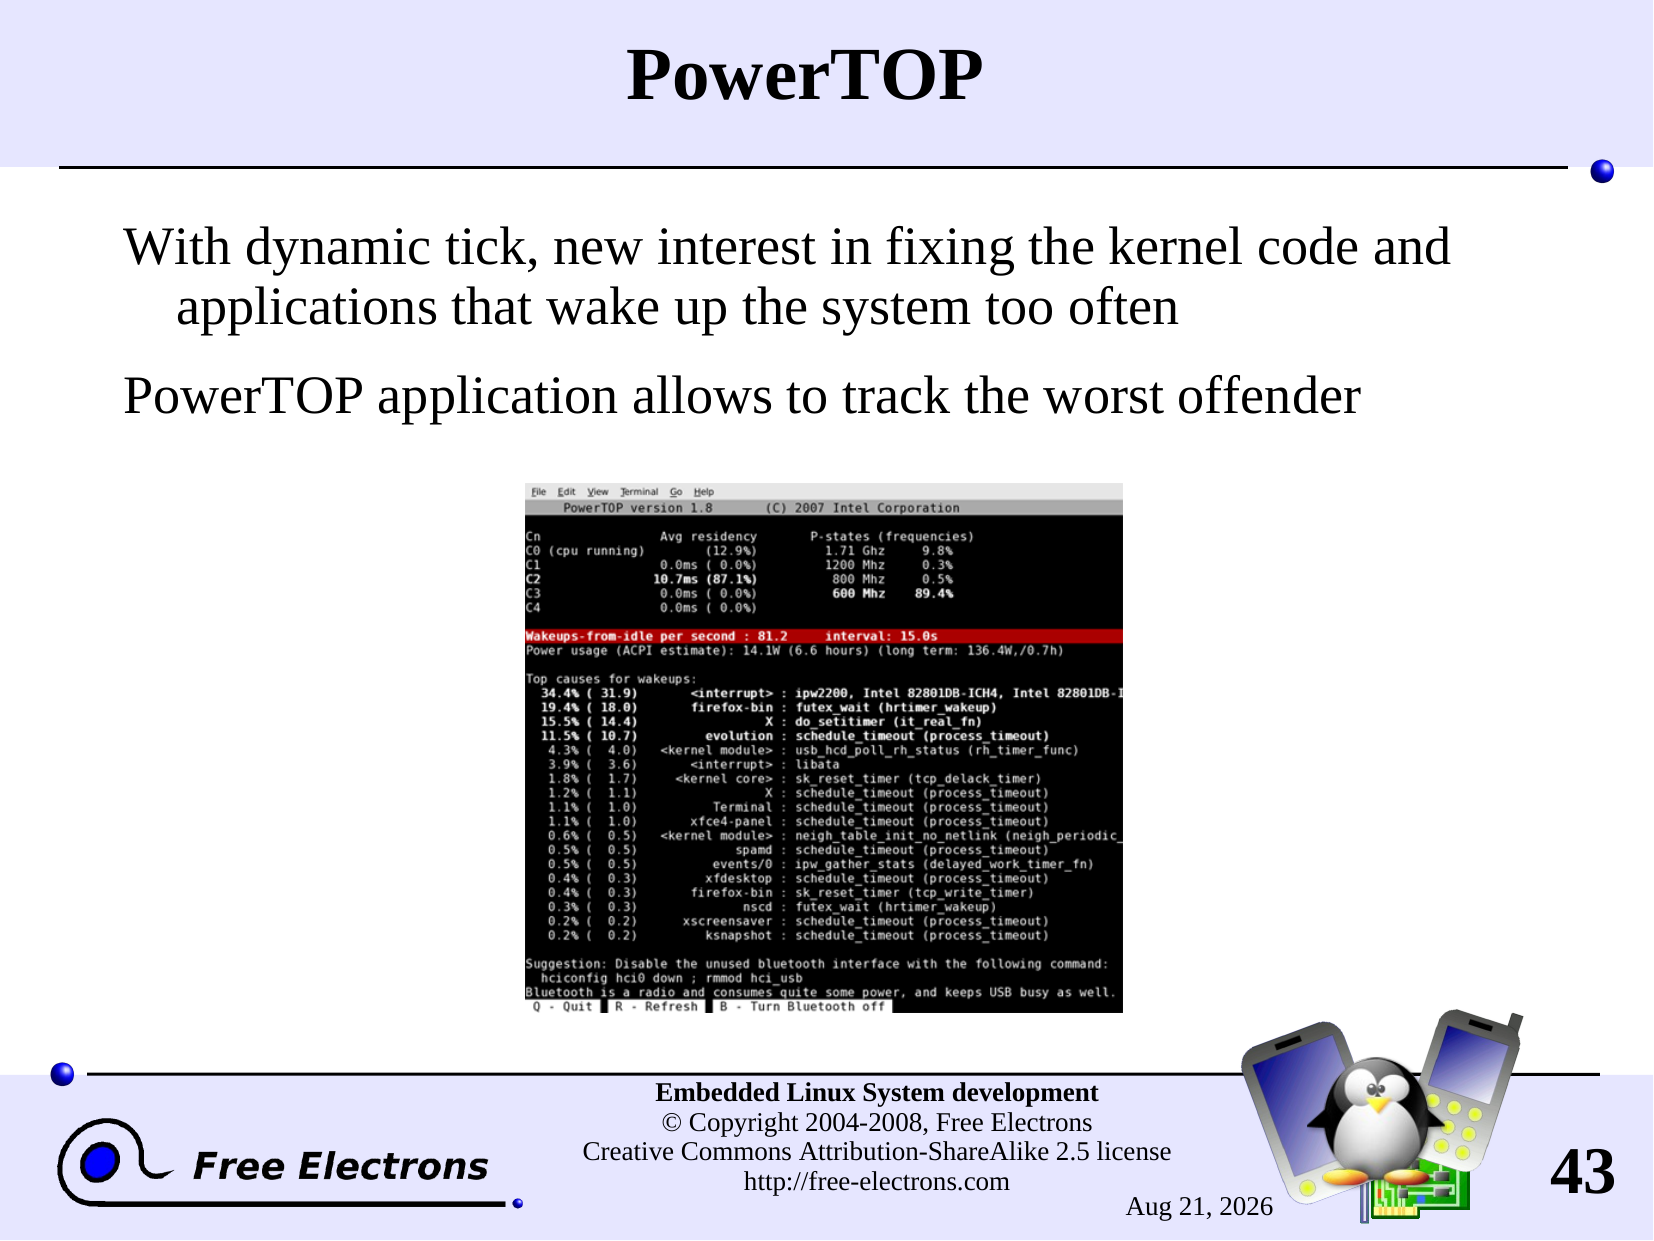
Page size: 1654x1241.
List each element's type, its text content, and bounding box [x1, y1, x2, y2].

picture [50, 1107, 527, 1216]
list With dynamic tick, new interest in fixing the kernel code and applications that wake up the system too often PowerTOP application allows to track the worst offender [105, 216, 1518, 1066]
picture [525, 483, 1123, 1013]
title PowerTOP [60, 25, 1551, 124]
picture [1231, 1007, 1538, 1241]
